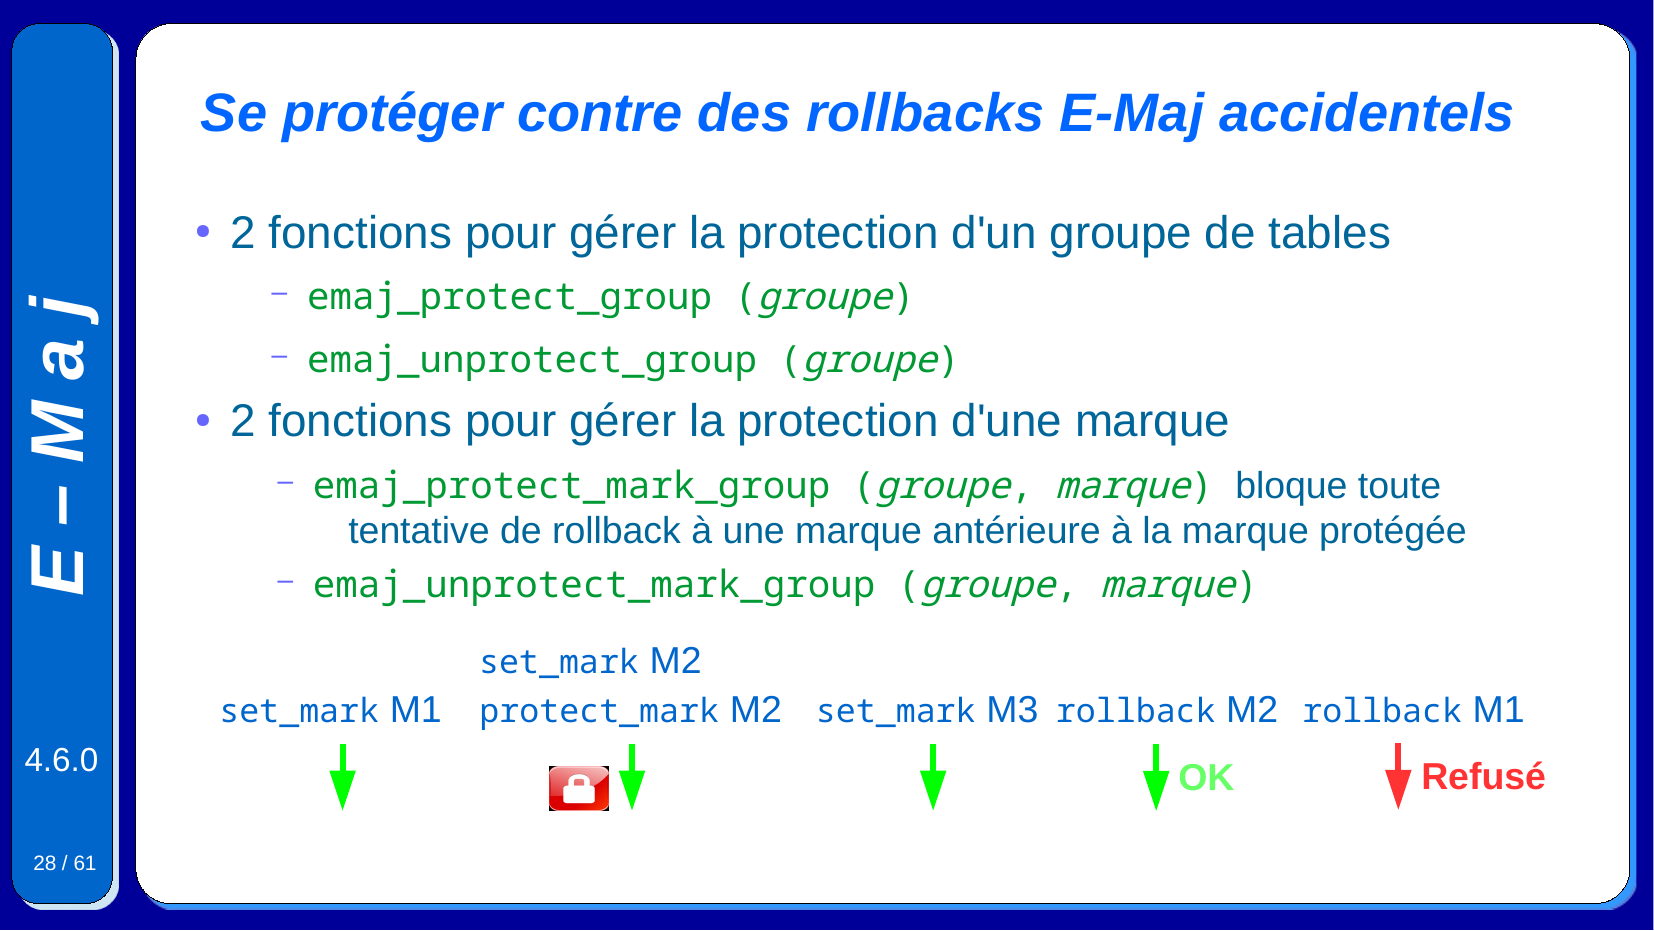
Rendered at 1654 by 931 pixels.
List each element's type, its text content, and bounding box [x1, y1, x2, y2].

text_box set_mark M1 [204, 680, 461, 739]
text_box rollback M1 [1287, 680, 1540, 739]
text_box protect_mark M2 [464, 680, 797, 739]
title Se protéger contre des rollbacks E-Maj accidentels [200, 34, 1575, 191]
picture [549, 766, 609, 811]
text_box OK [1163, 749, 1250, 806]
list 2 fonctions pour gérer la protection d'un groupe de tables emaj_protect_group (groupe) emaj_unprotect_group (groupe) 2 fonctions pour gérer la protection d'une marque emaj_protect_mark_group (groupe, marque) bloque toute tentative de rollback à une marque antérieure à la marque protégée emaj_unprotect_mark_group (groupe, marque) [177, 206, 1587, 591]
text_box set_mark M2 [464, 630, 721, 680]
text_box Refusé [1396, 748, 1571, 806]
text_box set_mark M3 [801, 680, 1058, 739]
text_box rollback M2 [1058, 680, 1287, 739]
